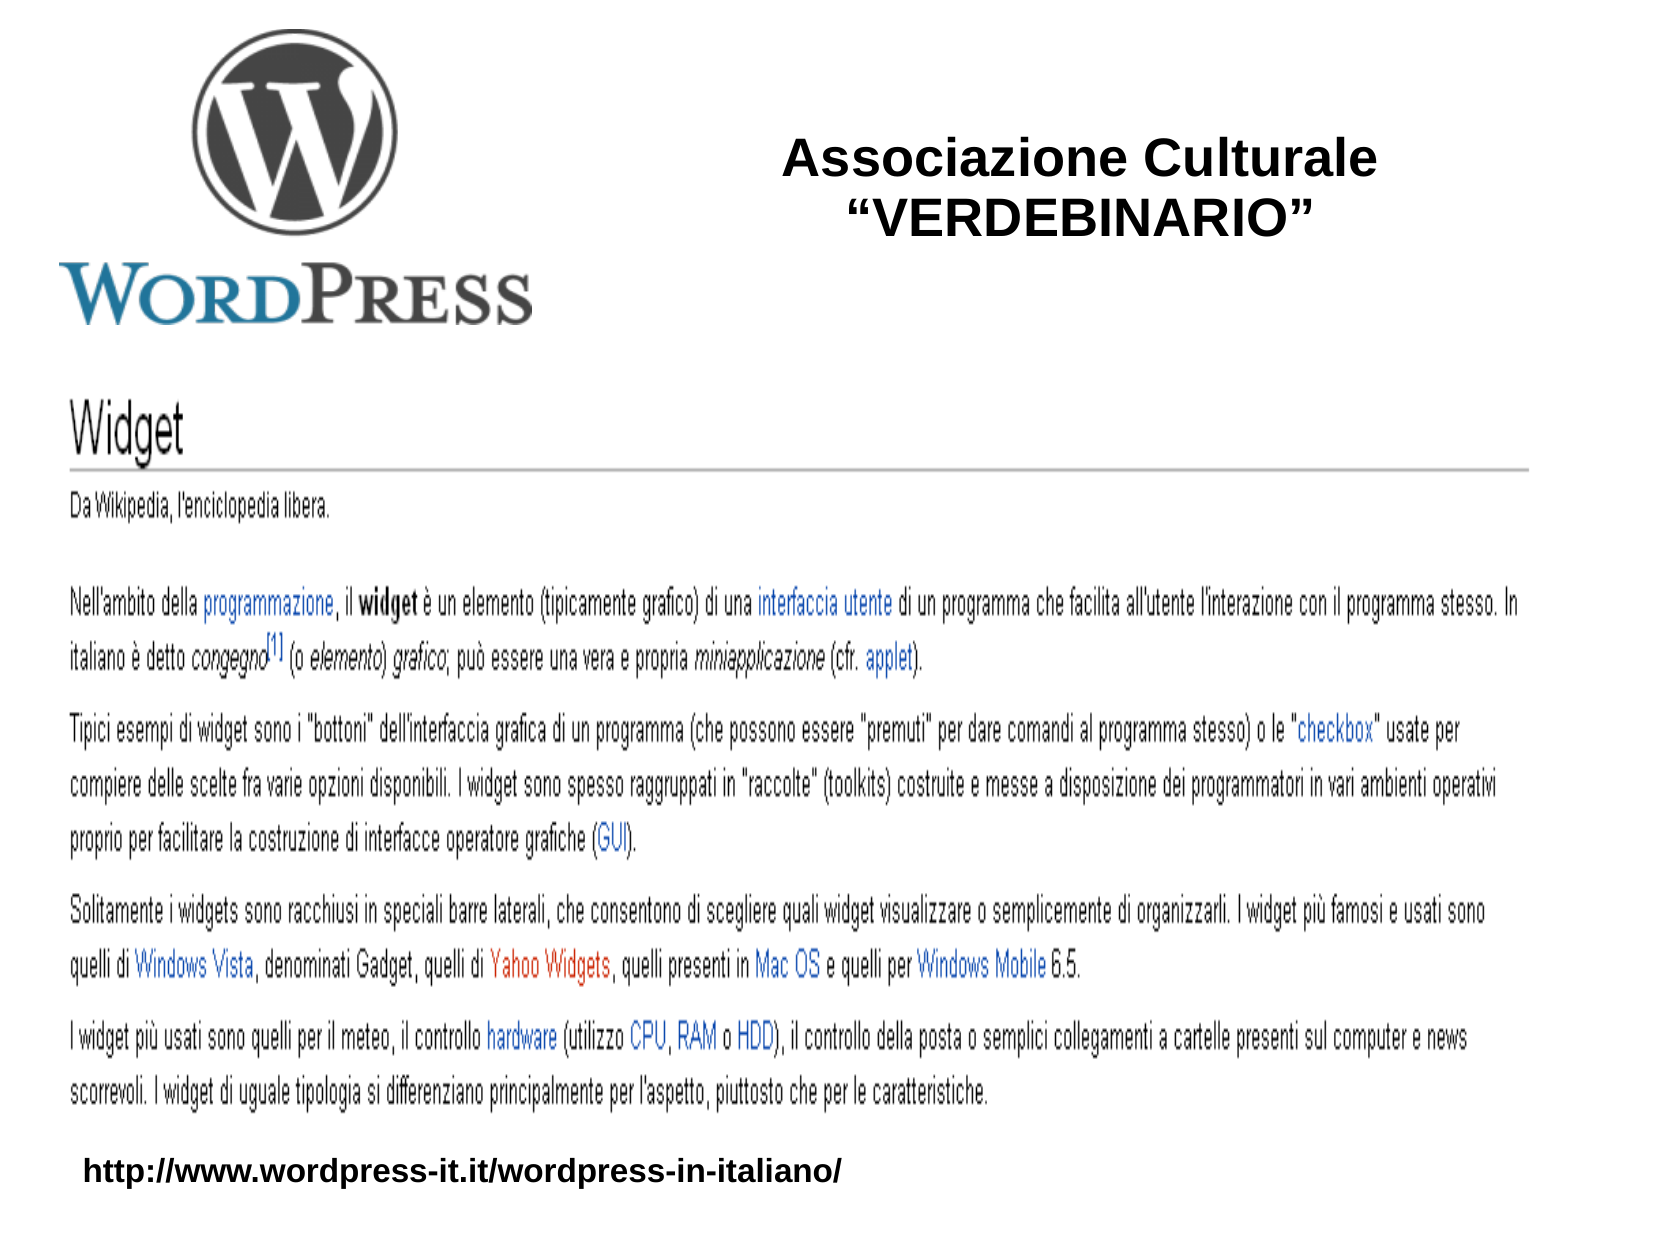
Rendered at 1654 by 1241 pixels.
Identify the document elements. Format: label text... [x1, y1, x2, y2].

picture [59, 29, 532, 325]
title Associazione Culturale “VERDEBINARIO” [590, 50, 1571, 325]
picture [59, 366, 1536, 1123]
title http://www.wordpress-it.it/wordpress-in-italiano/ [82, 1123, 1063, 1221]
